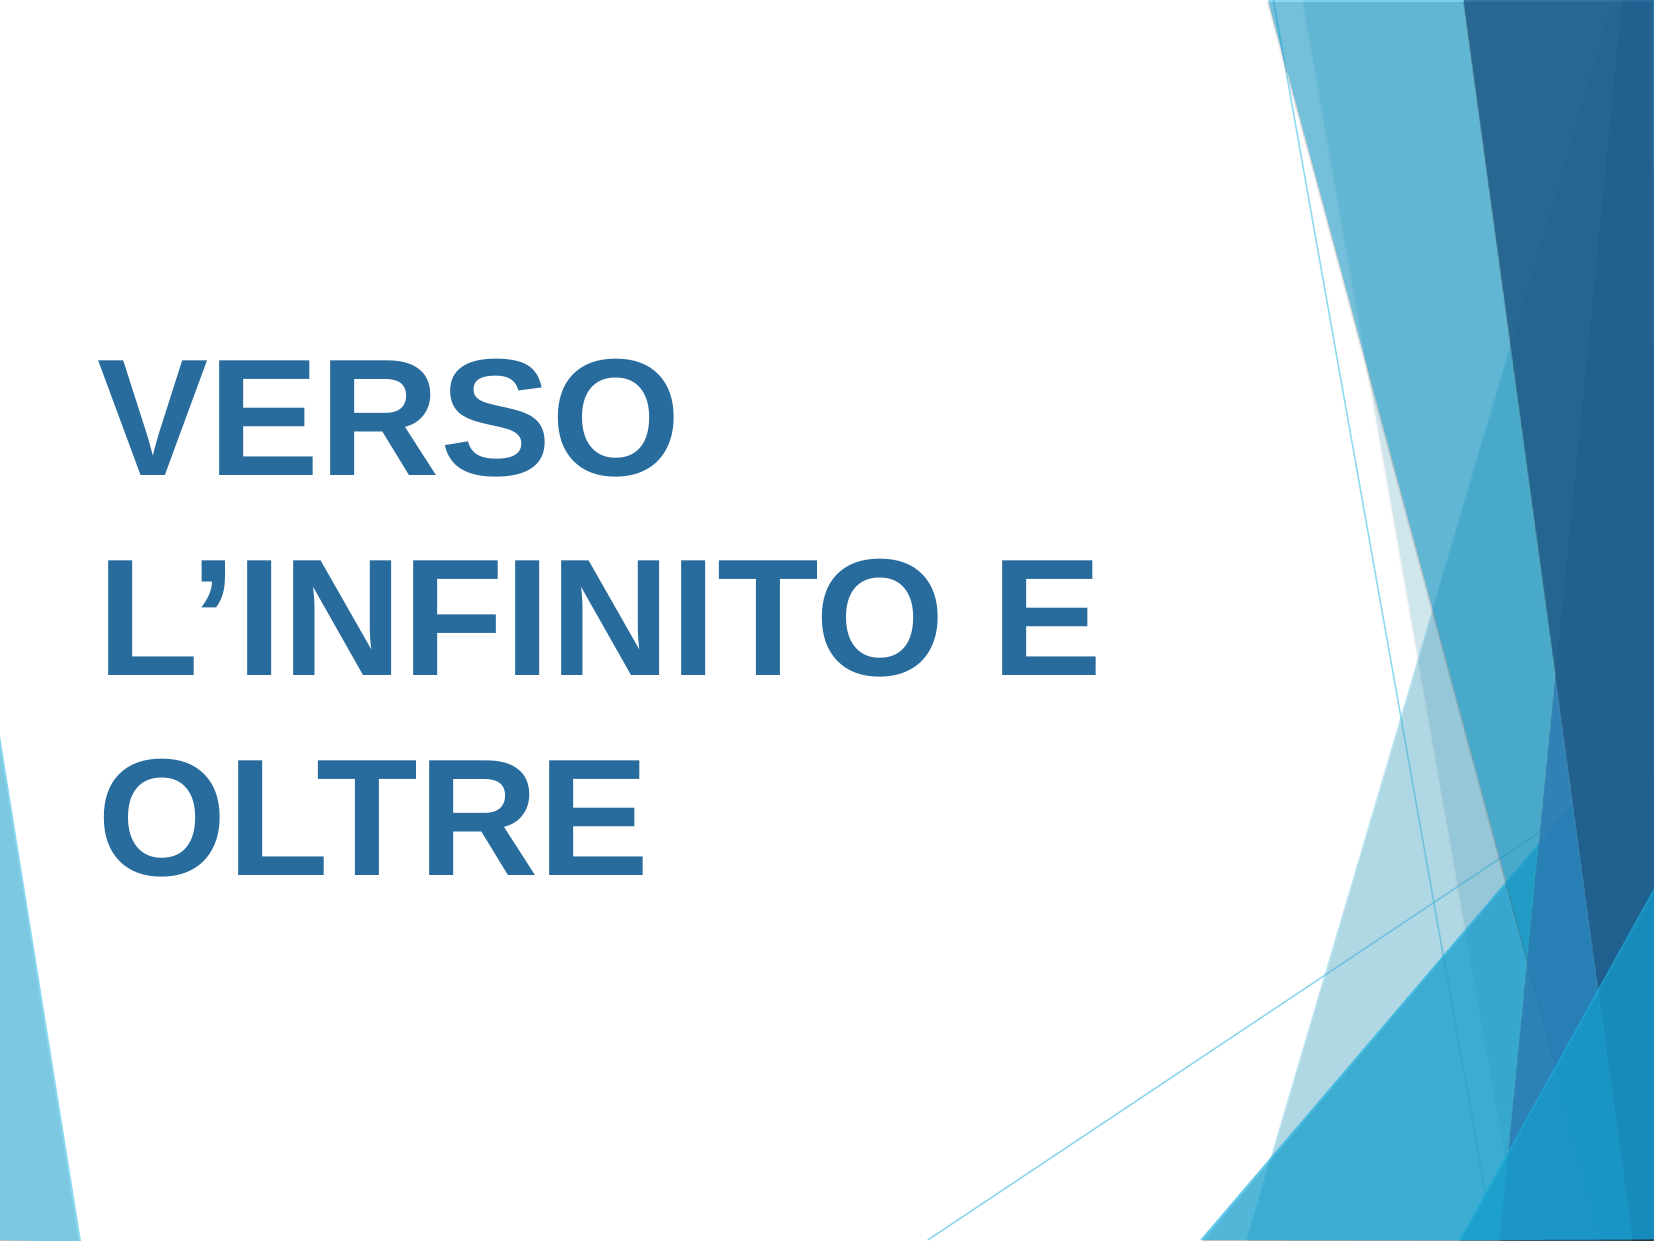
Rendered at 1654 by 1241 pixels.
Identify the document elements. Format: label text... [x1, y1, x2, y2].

text_box VERSO L’INFINITO E OLTRE [82, 301, 1453, 917]
